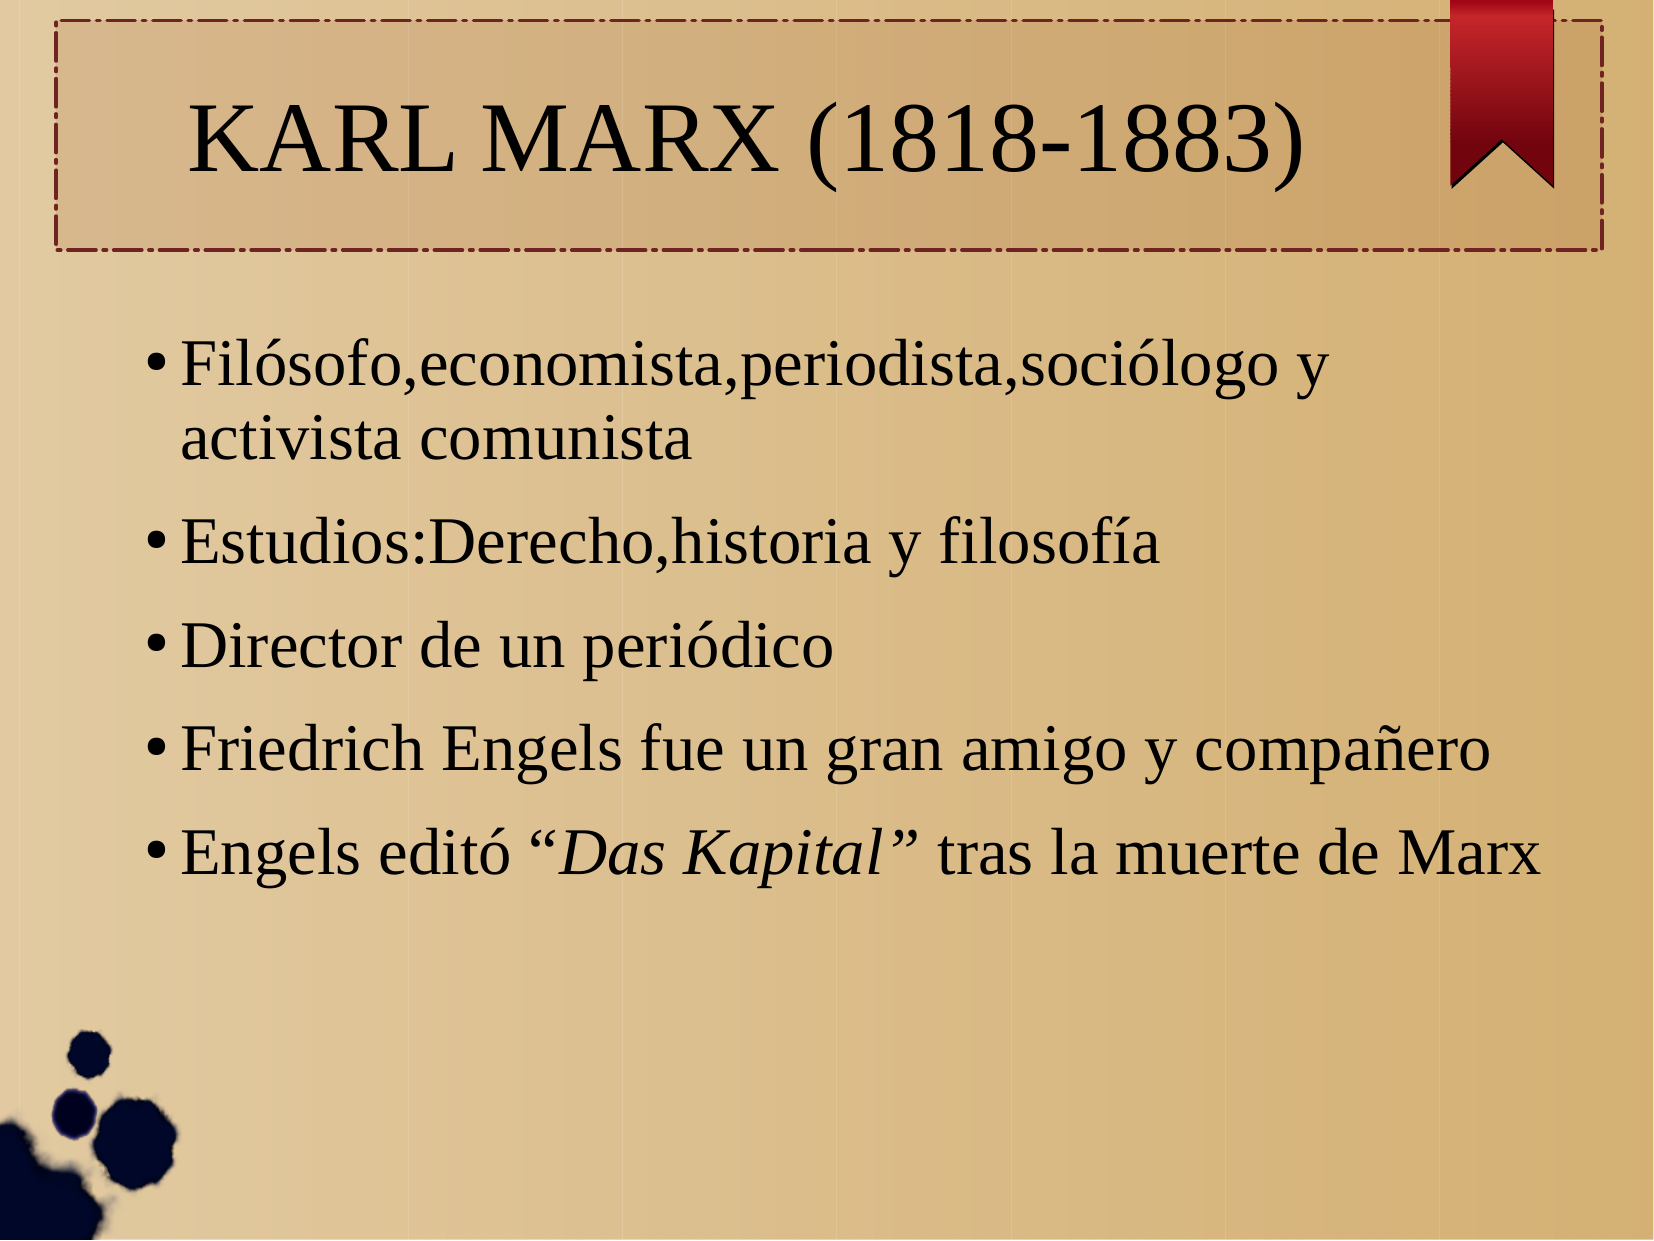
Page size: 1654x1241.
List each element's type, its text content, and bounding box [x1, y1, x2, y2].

text_box Filósofo,economista,periodista,sociólogo y activista comunista Estudios:Derecho,historia y filosofía Director de un periódico Friedrich Engels fue un gran amigo y compañero Engels editó “Das Kapital” tras la muerte de Marx [129, 318, 1571, 1000]
title KARL MARX (1818-1883) [82, 47, 1412, 229]
